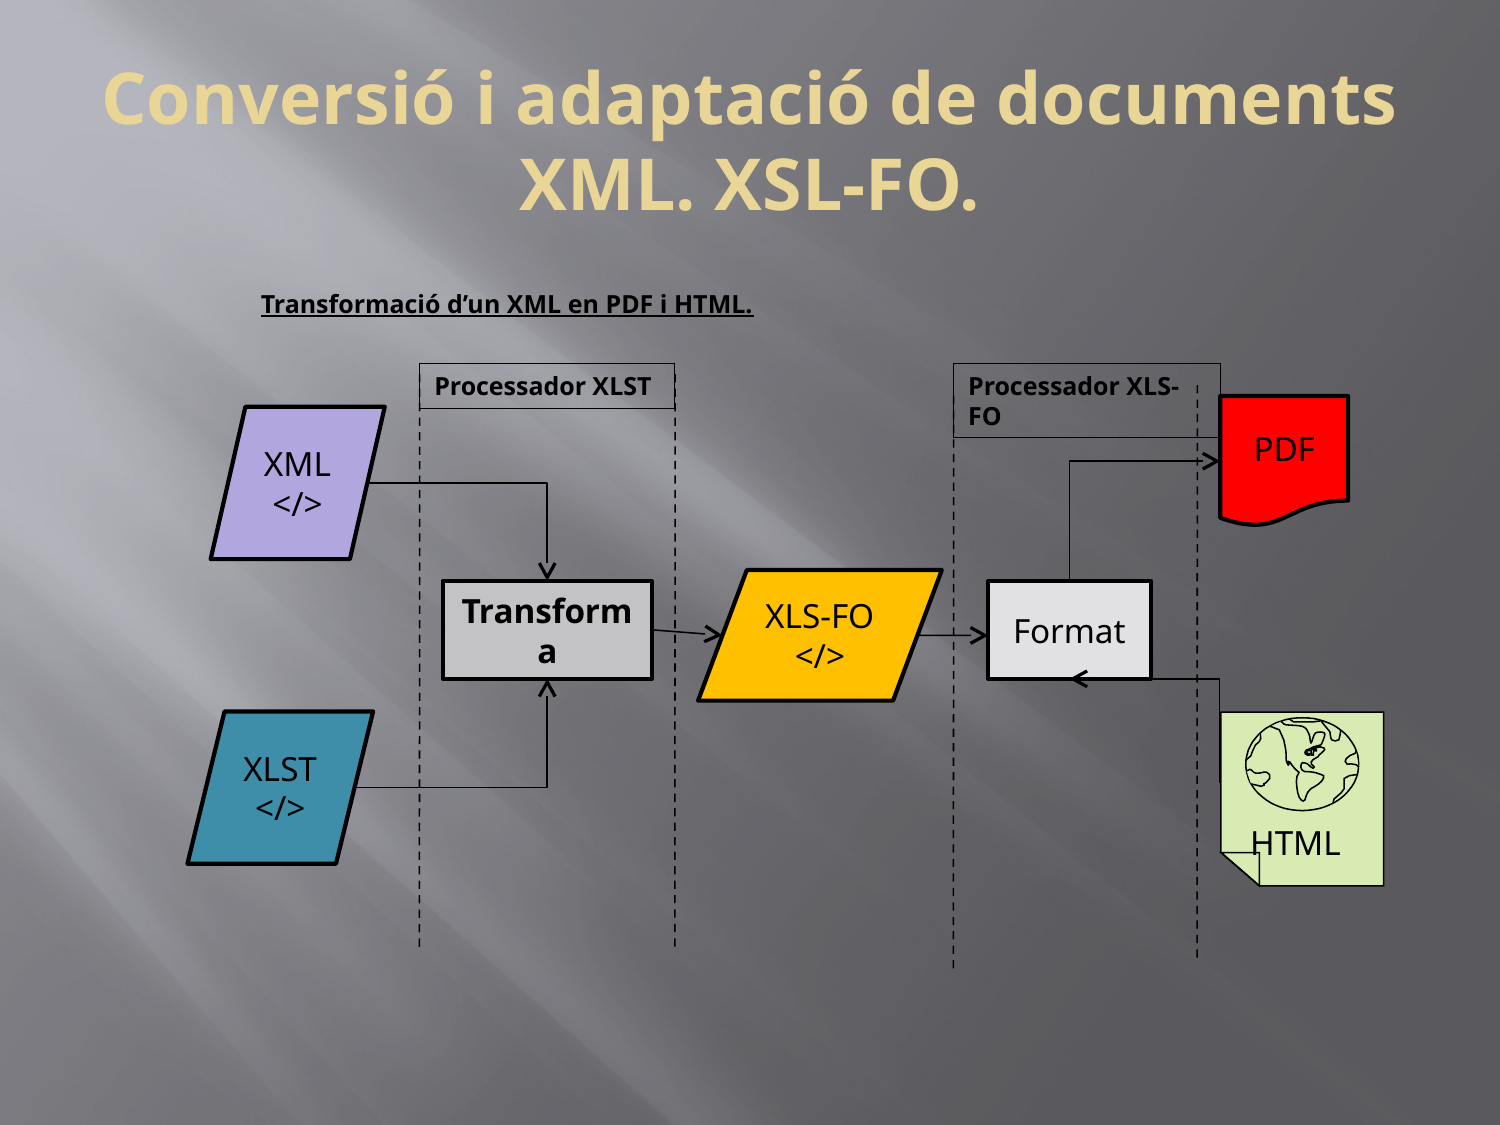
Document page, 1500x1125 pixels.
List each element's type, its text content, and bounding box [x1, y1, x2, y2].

text_box Processador XLST [419, 363, 675, 409]
text_box PDF [1220, 395, 1348, 525]
picture [0, 0, 1500, 1125]
text_box Transformació d’un XML en PDF i HTML. [246, 281, 809, 326]
title Conversió i adaptació de documents XML. XSL-FO. [75, 45, 1425, 233]
text_box Transforma [442, 580, 652, 679]
text_box Format [988, 580, 1151, 679]
text_box Processador XLS-FO [953, 363, 1221, 438]
text_box XML </> [210, 406, 385, 560]
text_box HTML [1220, 712, 1384, 886]
text_box XLS-FO </> [698, 570, 942, 701]
text_box XLST </> [187, 711, 374, 864]
